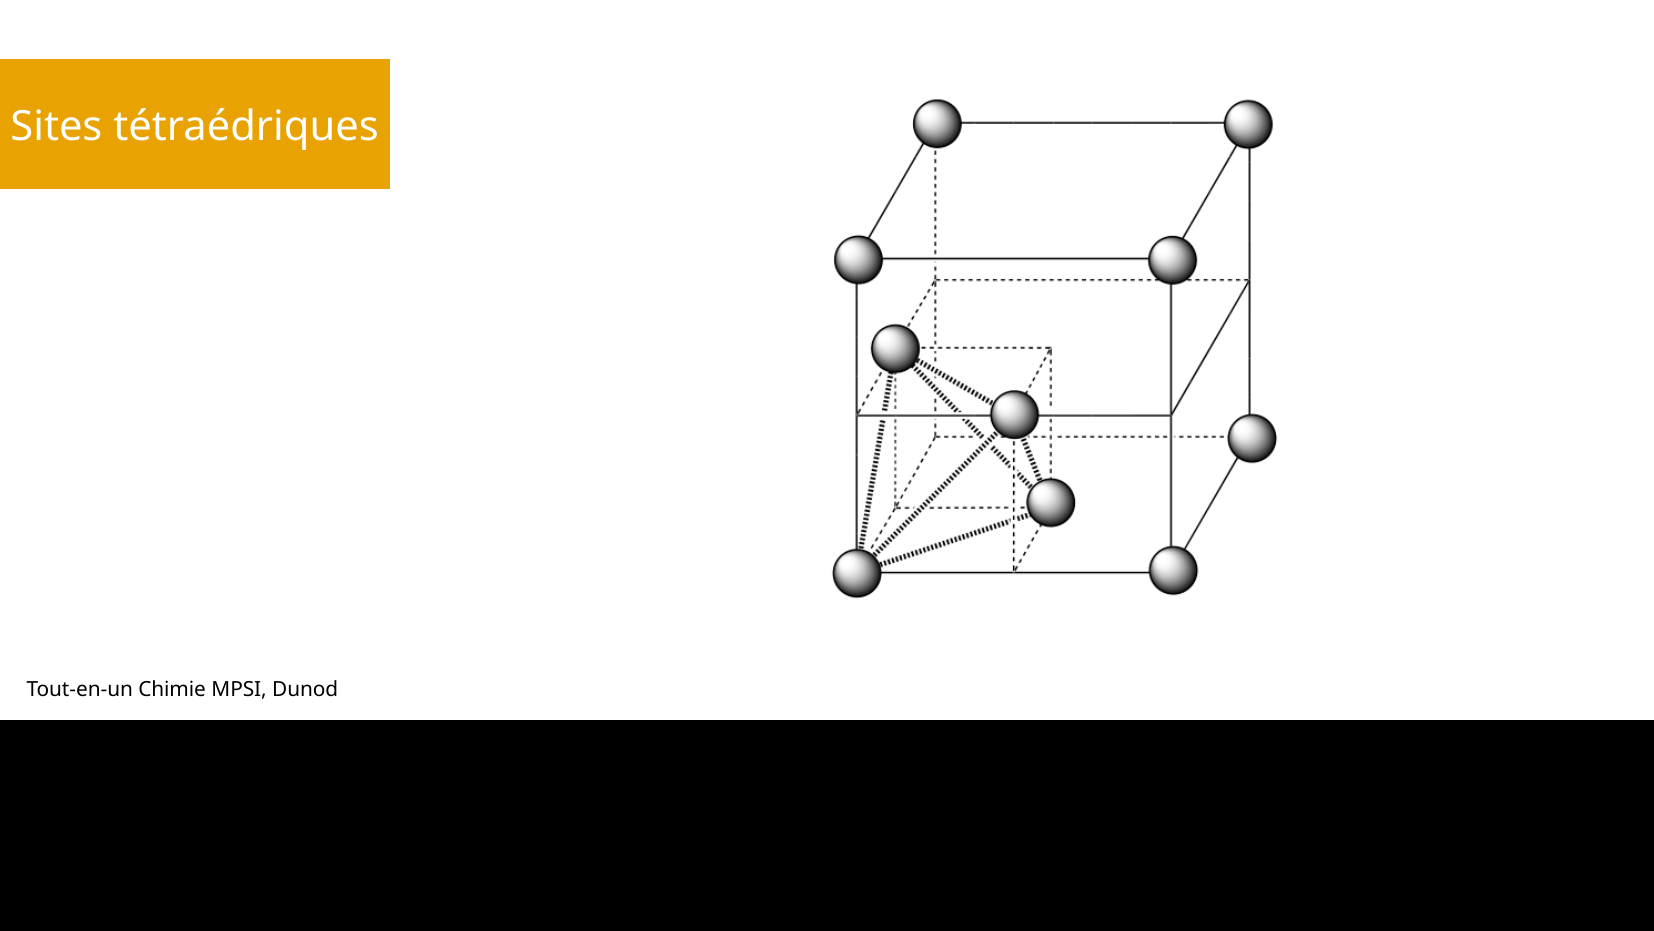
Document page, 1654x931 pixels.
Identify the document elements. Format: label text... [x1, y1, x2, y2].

text_box [0, 720, 1654, 931]
text_box Tout-en-un Chimie MPSI, Dunod [11, 667, 332, 709]
picture [791, 94, 1306, 603]
text_box Sites tétraédriques [0, 59, 390, 189]
